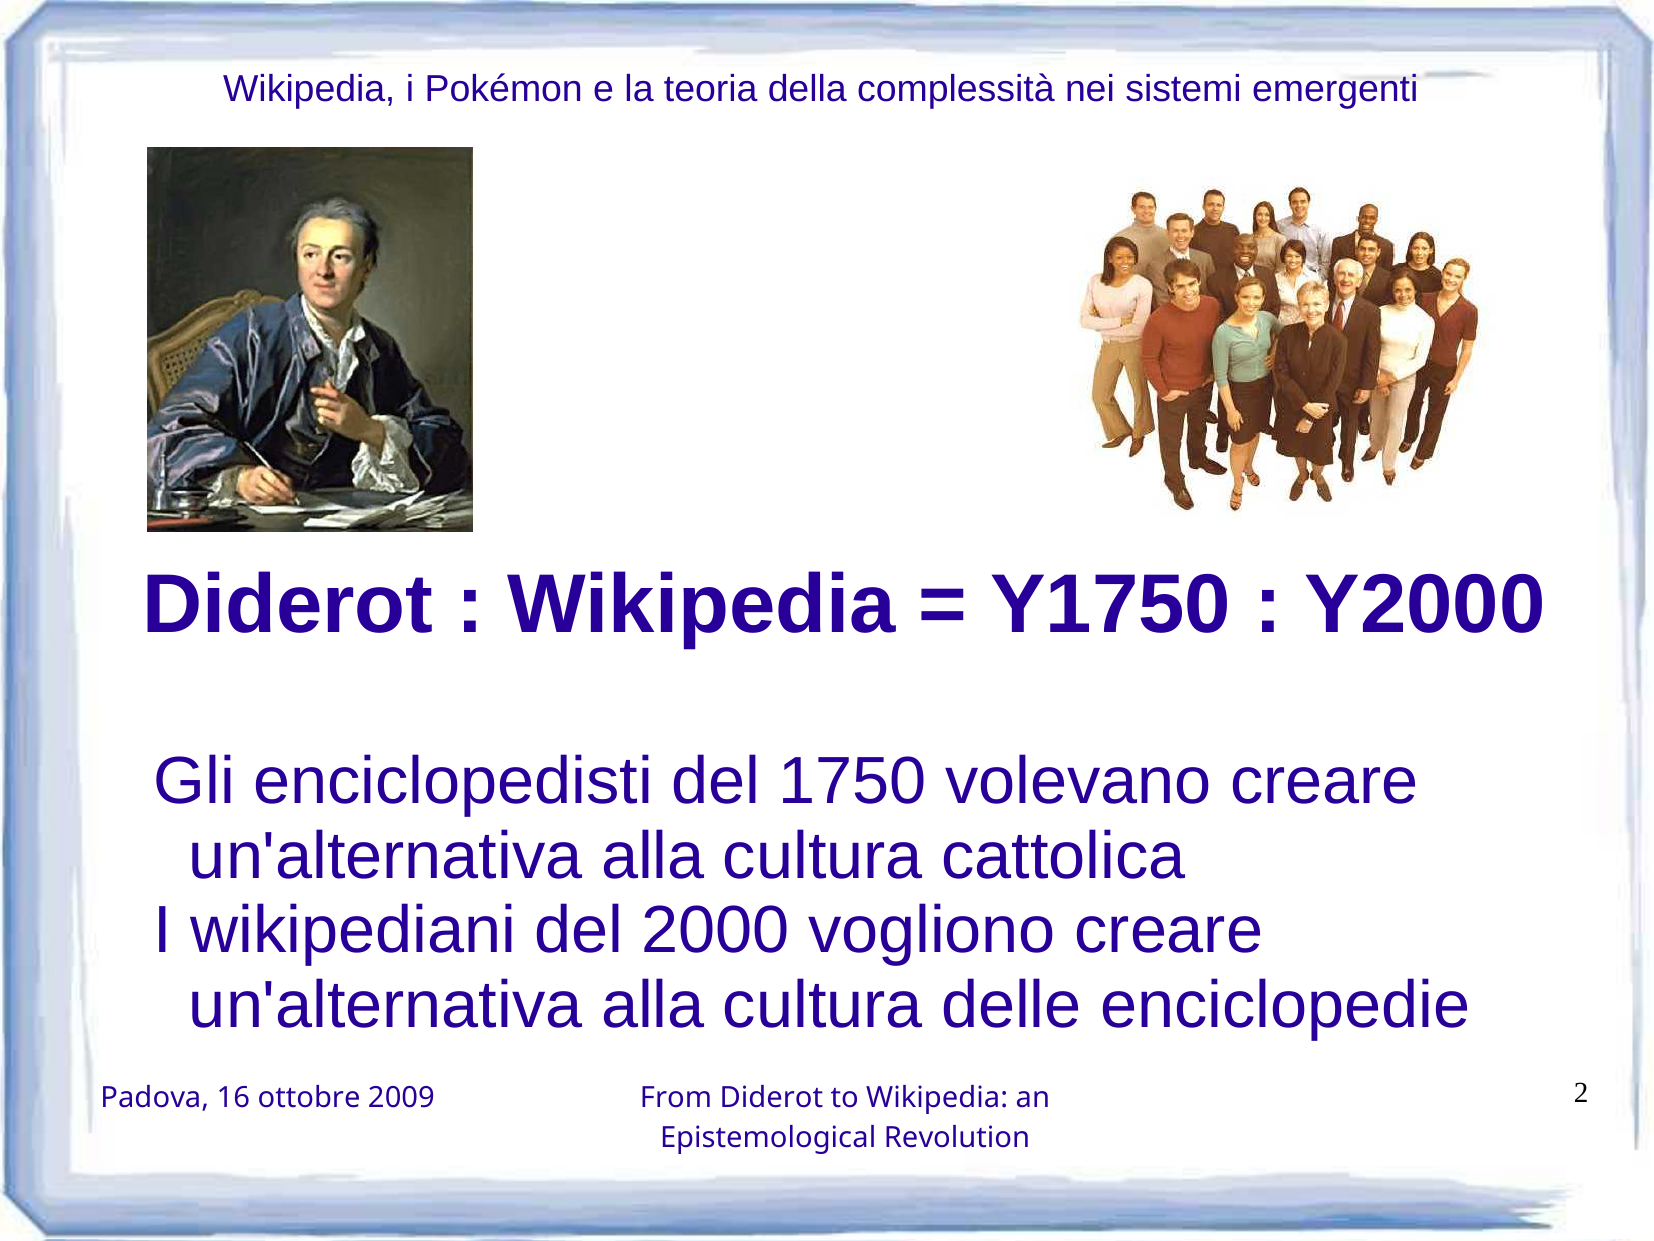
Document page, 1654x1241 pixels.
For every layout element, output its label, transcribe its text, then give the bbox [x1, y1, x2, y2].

subtitle Diderot : Wikipedia = Y1750 : Y2000 Gli enciclopedisti del 1750 volevano creare un'alternativa alla cultura cattolica I wikipediani del 2000 vogliono creare un'alternativa alla cultura delle enciclopedie [118, 413, 1571, 1093]
picture [0, 0, 1654, 1241]
title Wikipedia, i Pokémon e la teoria della complessità nei sistemi emergenti [76, 66, 1565, 111]
